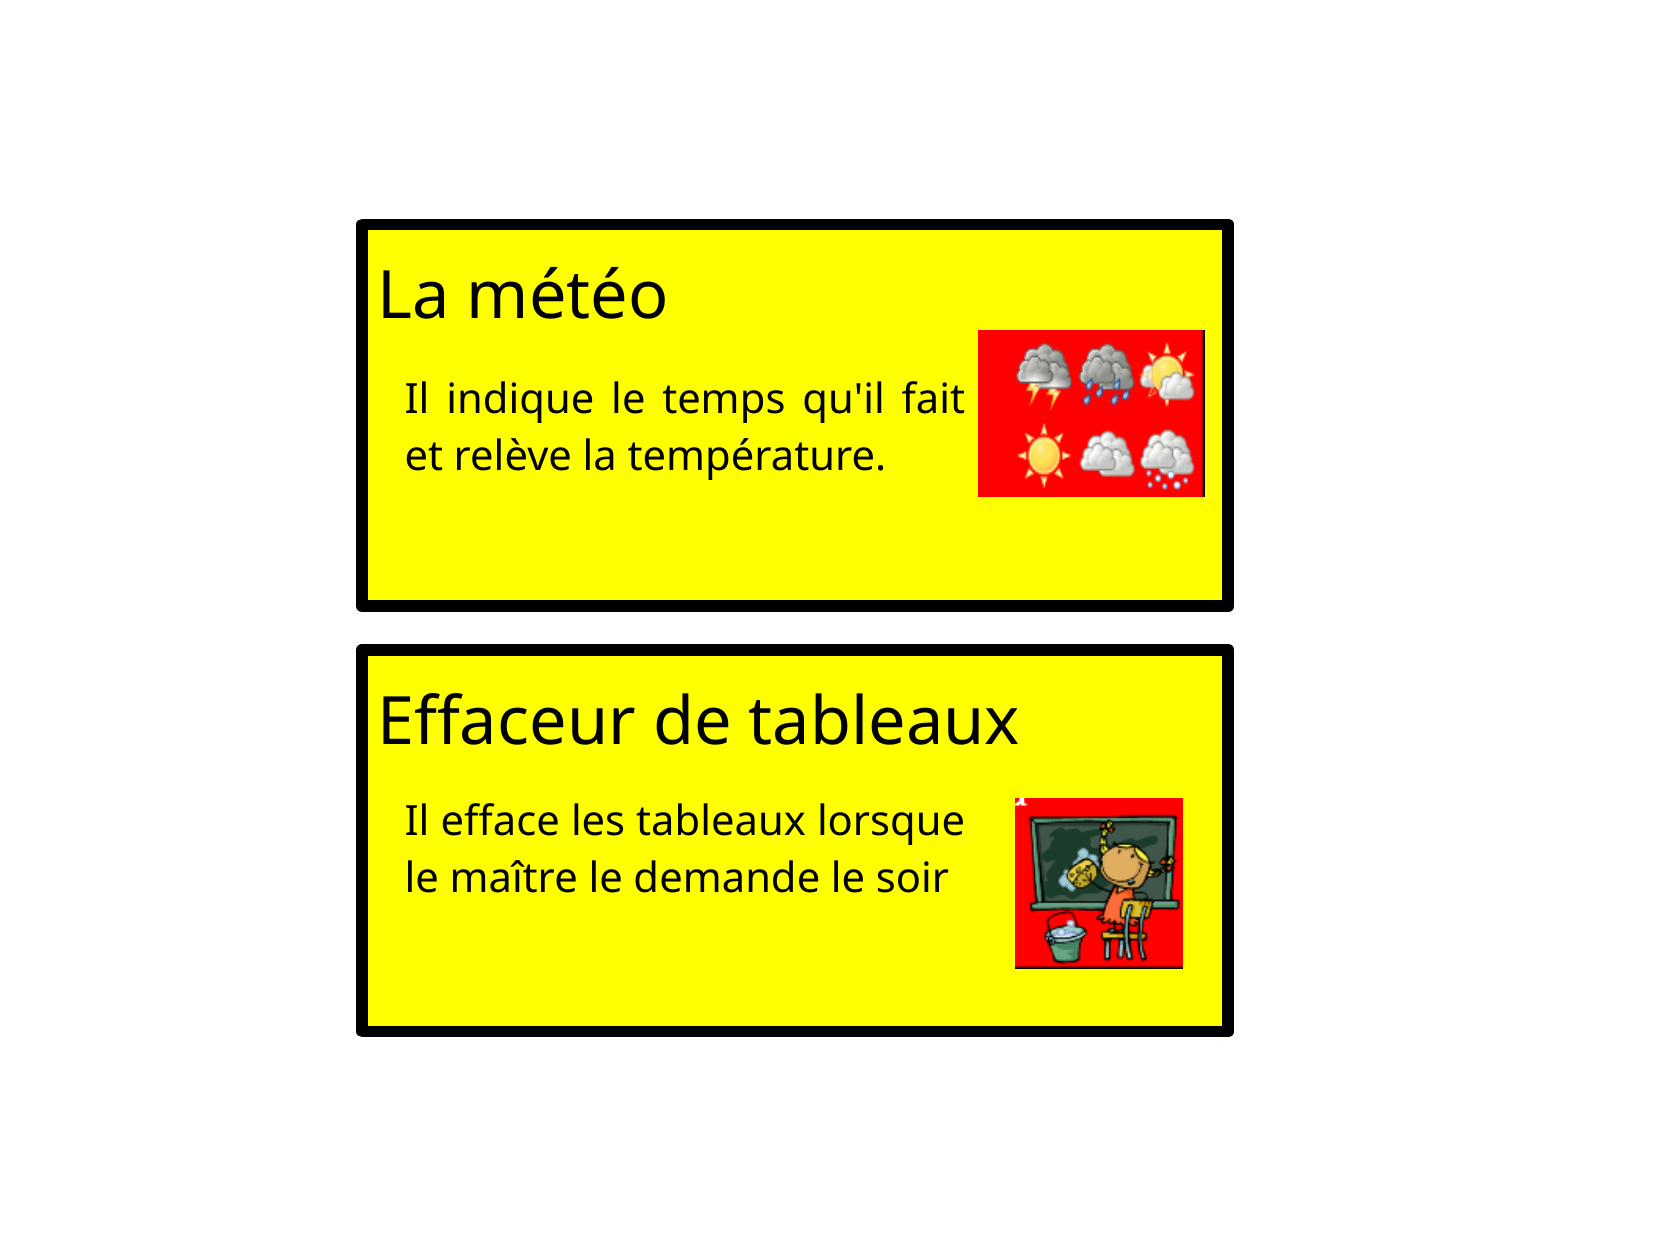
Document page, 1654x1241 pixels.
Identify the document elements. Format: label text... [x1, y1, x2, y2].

text_box [362, 224, 1229, 607]
text_box La météo [362, 240, 1190, 371]
picture [978, 330, 1205, 497]
picture [1015, 798, 1183, 969]
text_box Il indique le temps qu'il fait et relève la température. [389, 361, 981, 550]
text_box Effaceur de tableaux [362, 665, 1190, 796]
text_box Il efface les tableaux lorsque le maître le demande le soir [389, 783, 981, 973]
text_box [362, 649, 1229, 1032]
